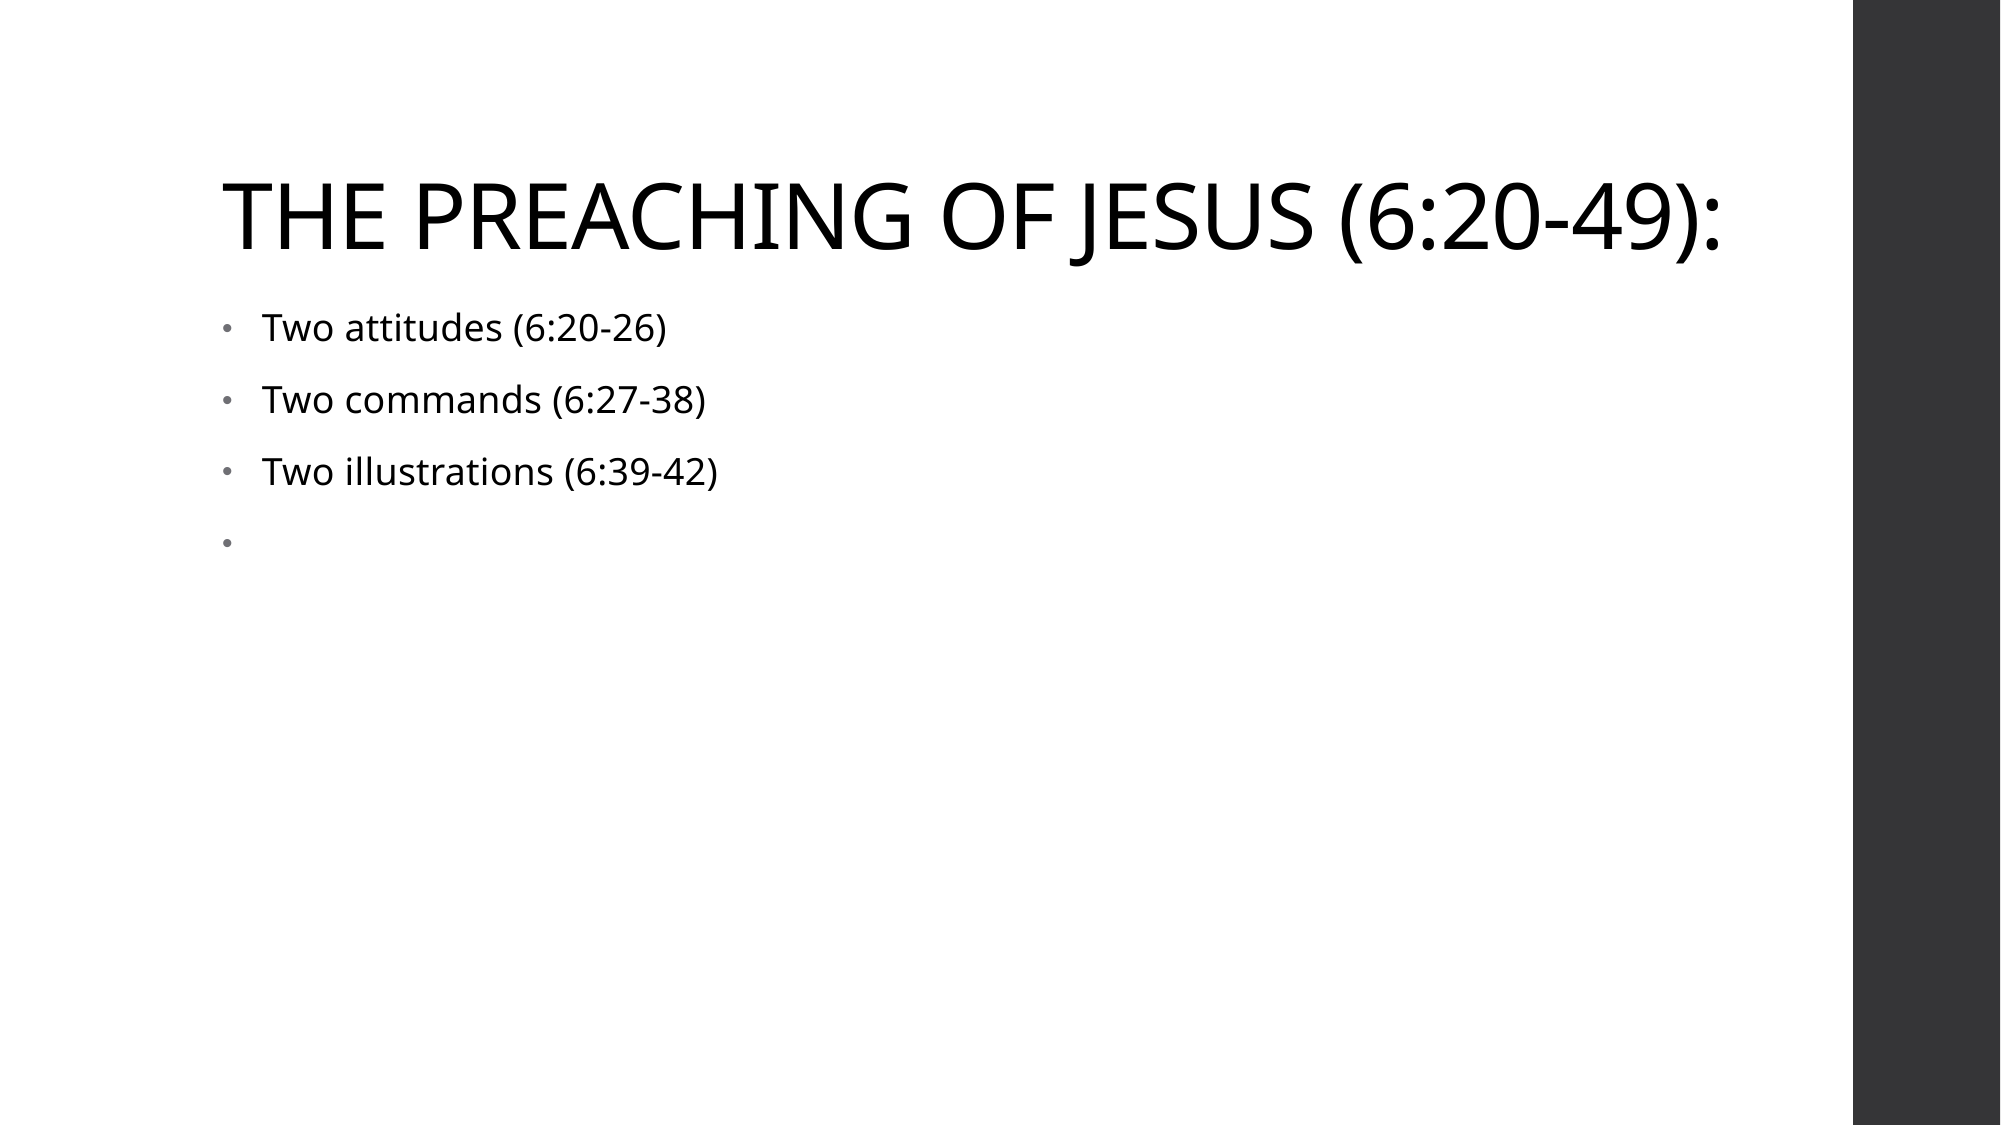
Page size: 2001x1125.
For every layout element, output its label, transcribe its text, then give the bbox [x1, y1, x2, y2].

list Two attitudes (6:20-26) Two commands (6:27-38) Two illustrations (6:39-42) [206, 299, 1617, 1014]
title THE PREACHING OF JESUS (6:20-49): [206, 60, 1797, 278]
